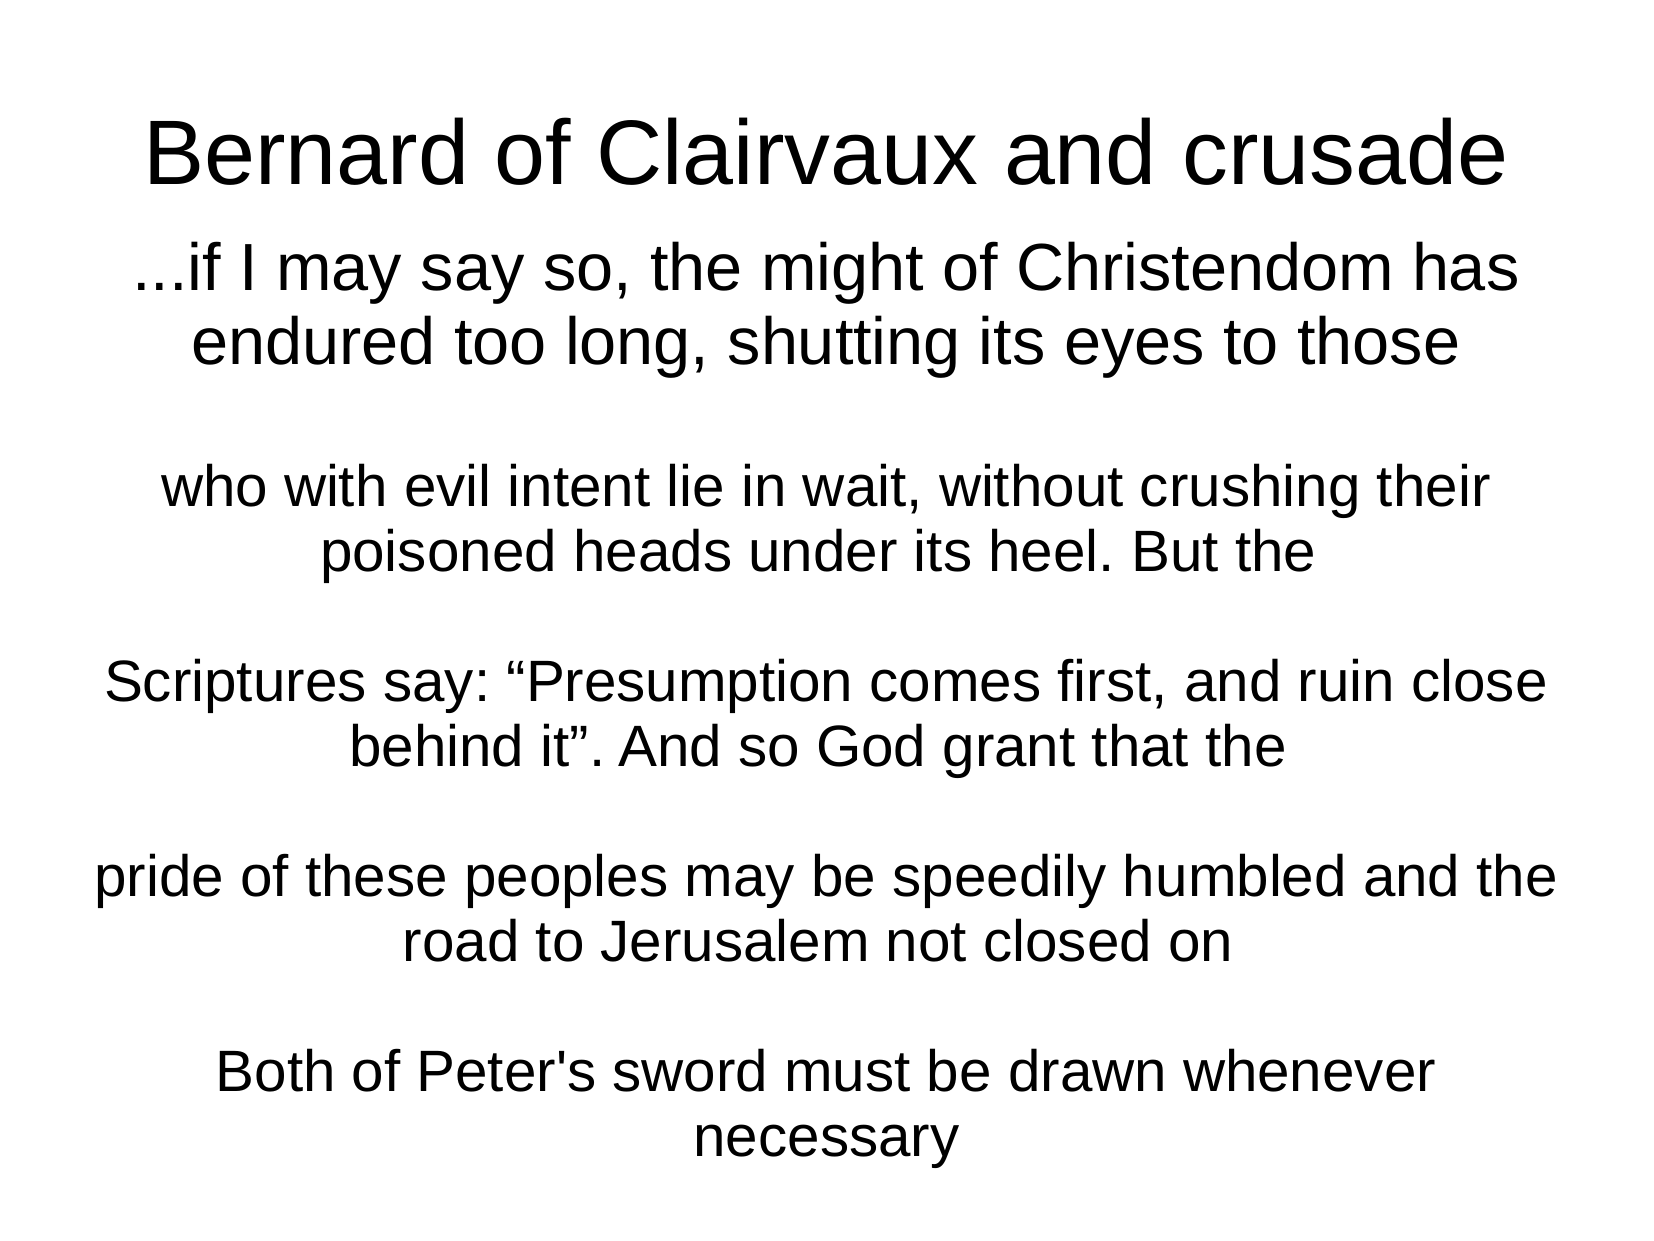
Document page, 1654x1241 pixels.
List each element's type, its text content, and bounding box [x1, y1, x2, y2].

title Bernard of Clairvaux and crusade [82, 56, 1571, 230]
subtitle ...if I may say so, the might of Christendom has endured too long, shutting its eyes to those who with evil intent lie in wait, without crushing their poisoned heads under its heel. But the Scriptures say: “Presumption comes first, and ruin close behind it”. And so God grant that the pride of these peoples may be speedily humbled and the road to Jerusalem not closed on Both of Peter's sword must be drawn whenever necessary [82, 230, 1571, 1168]
